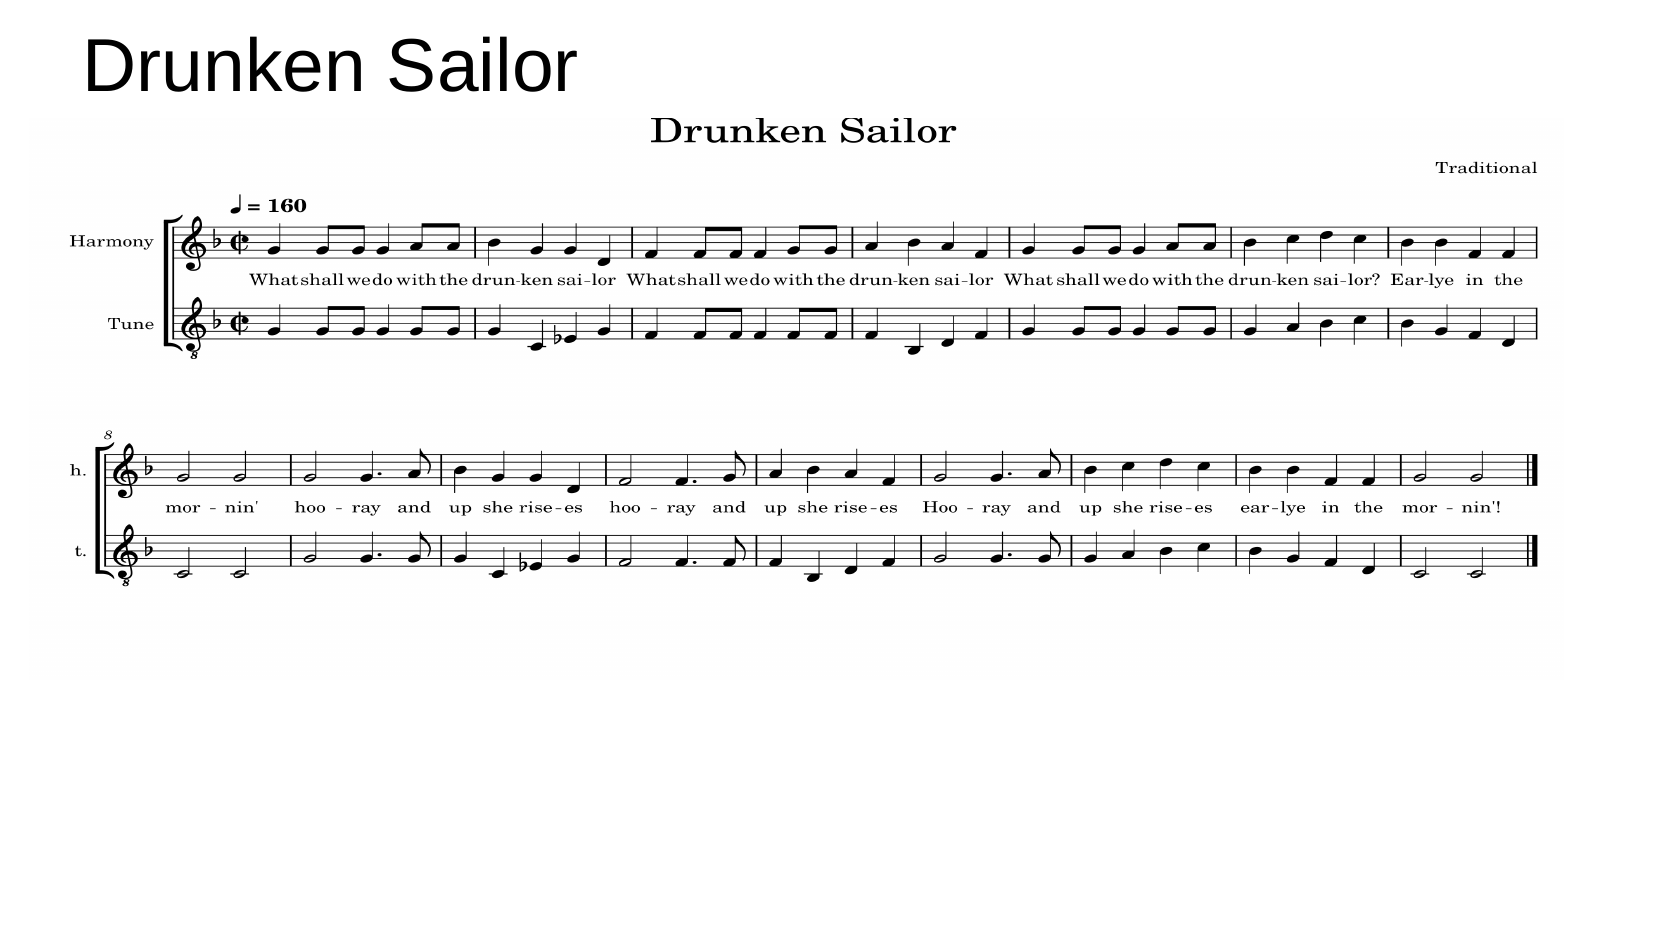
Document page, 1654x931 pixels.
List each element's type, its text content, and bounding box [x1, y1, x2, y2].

title Drunken Sailor [82, 23, 1571, 108]
picture [29, 118, 1564, 680]
